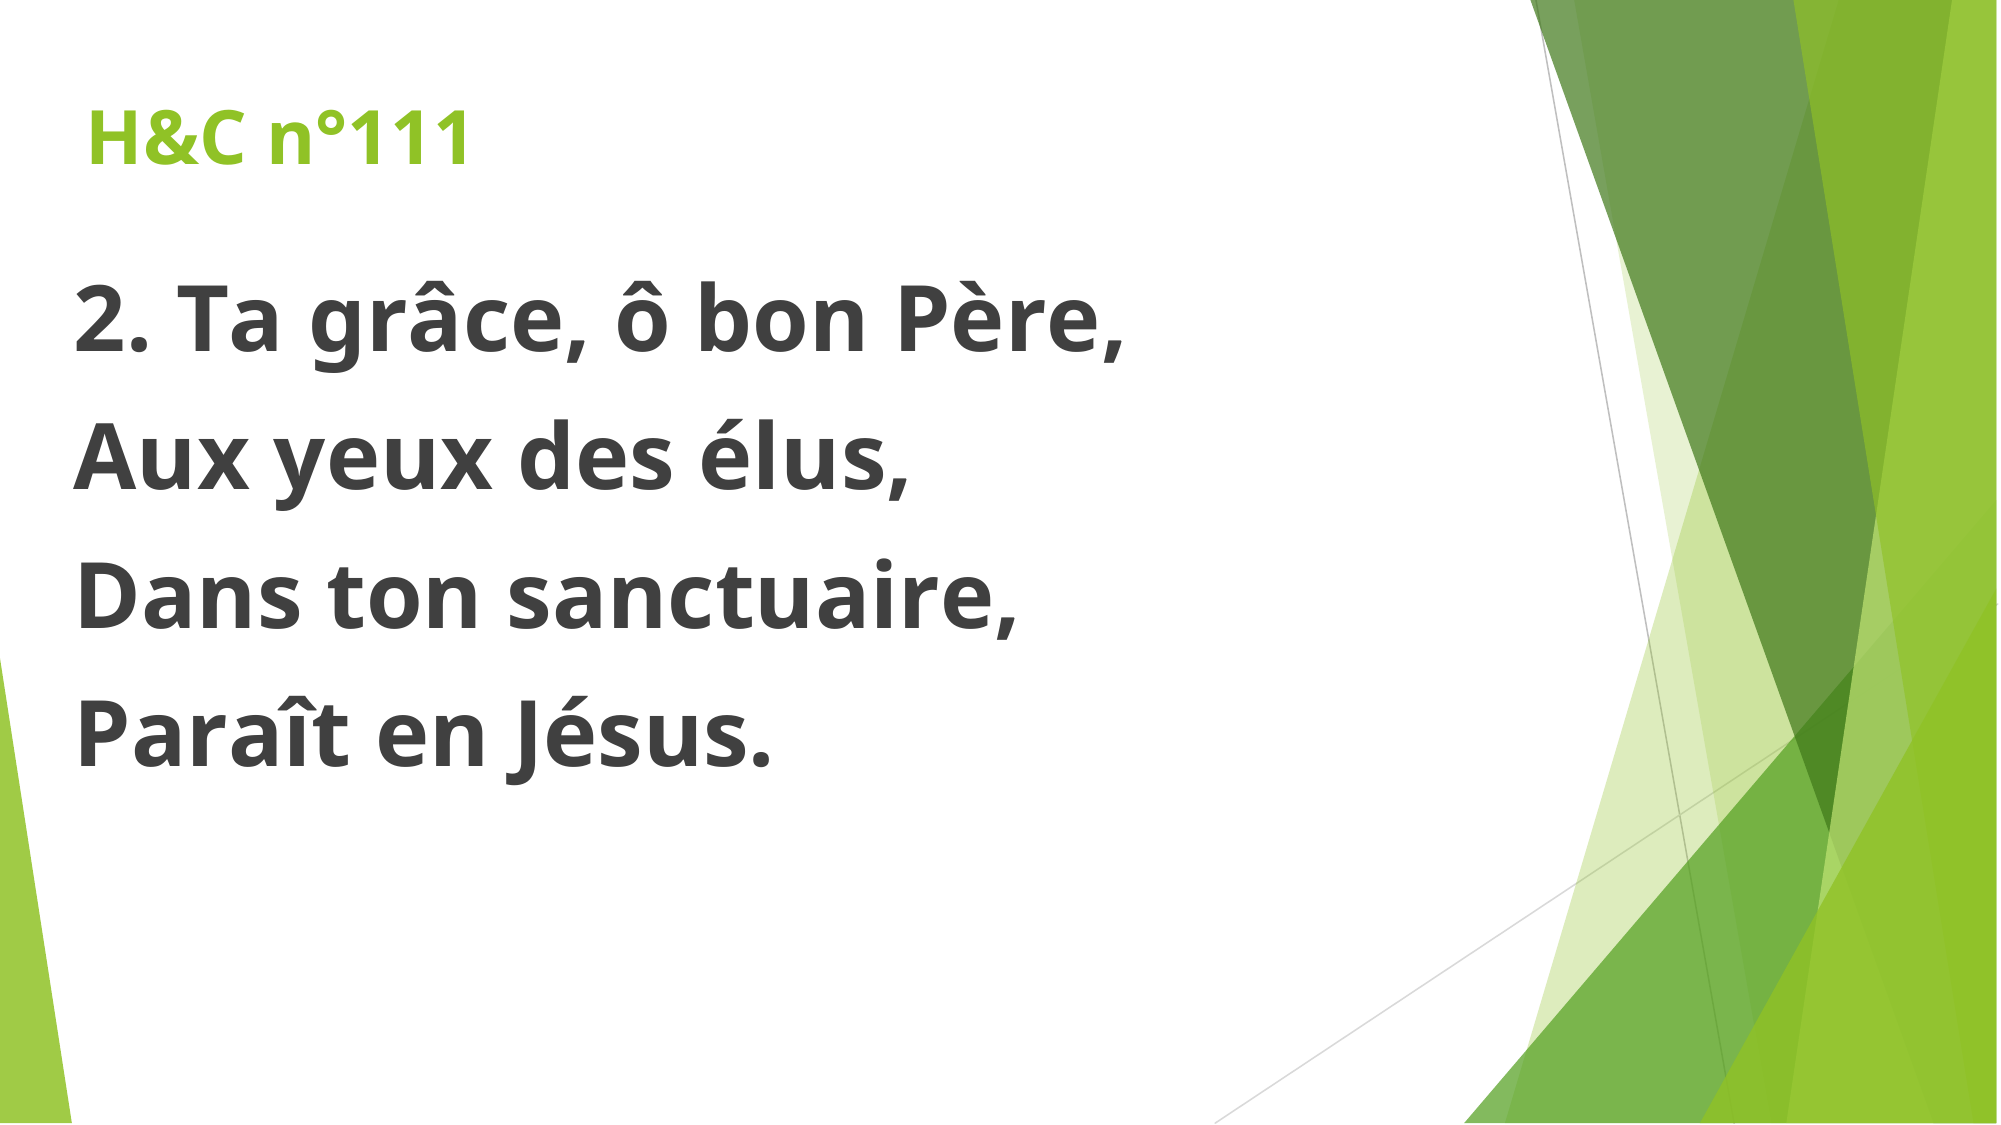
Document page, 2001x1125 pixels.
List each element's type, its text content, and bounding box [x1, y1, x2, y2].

text_box H&C n°111 [70, 82, 497, 189]
text_box 2. Ta grâce, ô bon Père, Aux yeux des élus, Dans ton sanctuaire, Paraît en Jésus. [59, 236, 1985, 1075]
